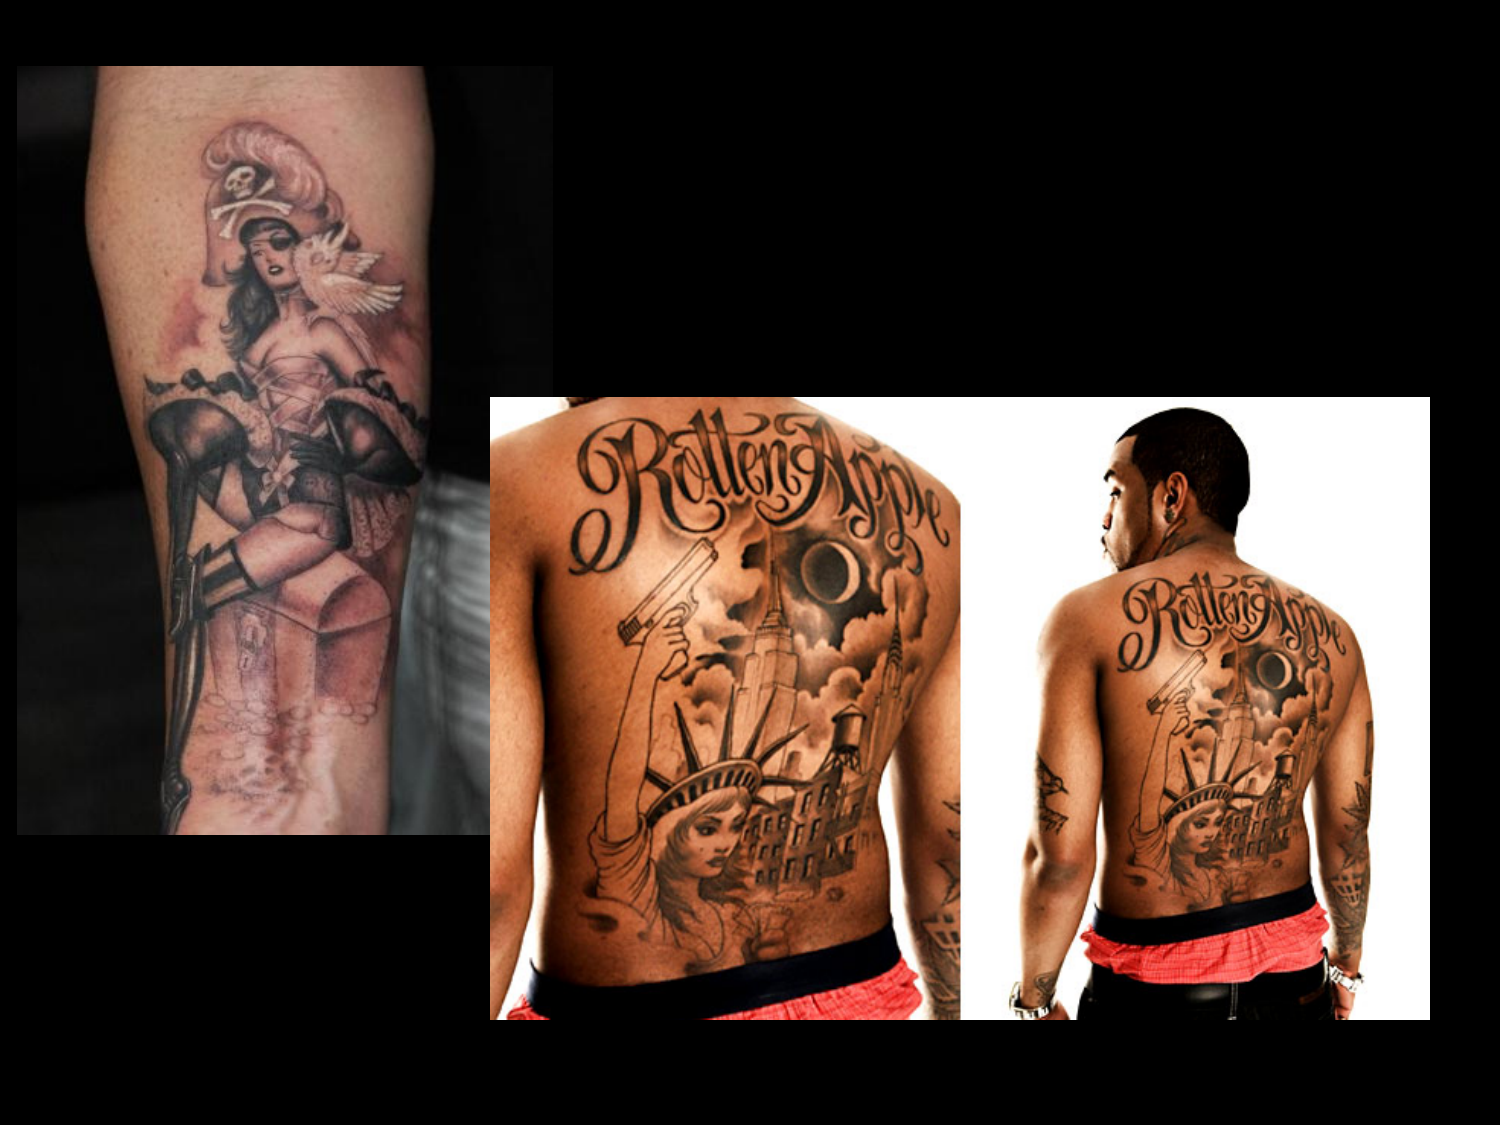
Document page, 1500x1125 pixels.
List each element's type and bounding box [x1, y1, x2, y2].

picture [17, 66, 1430, 1020]
